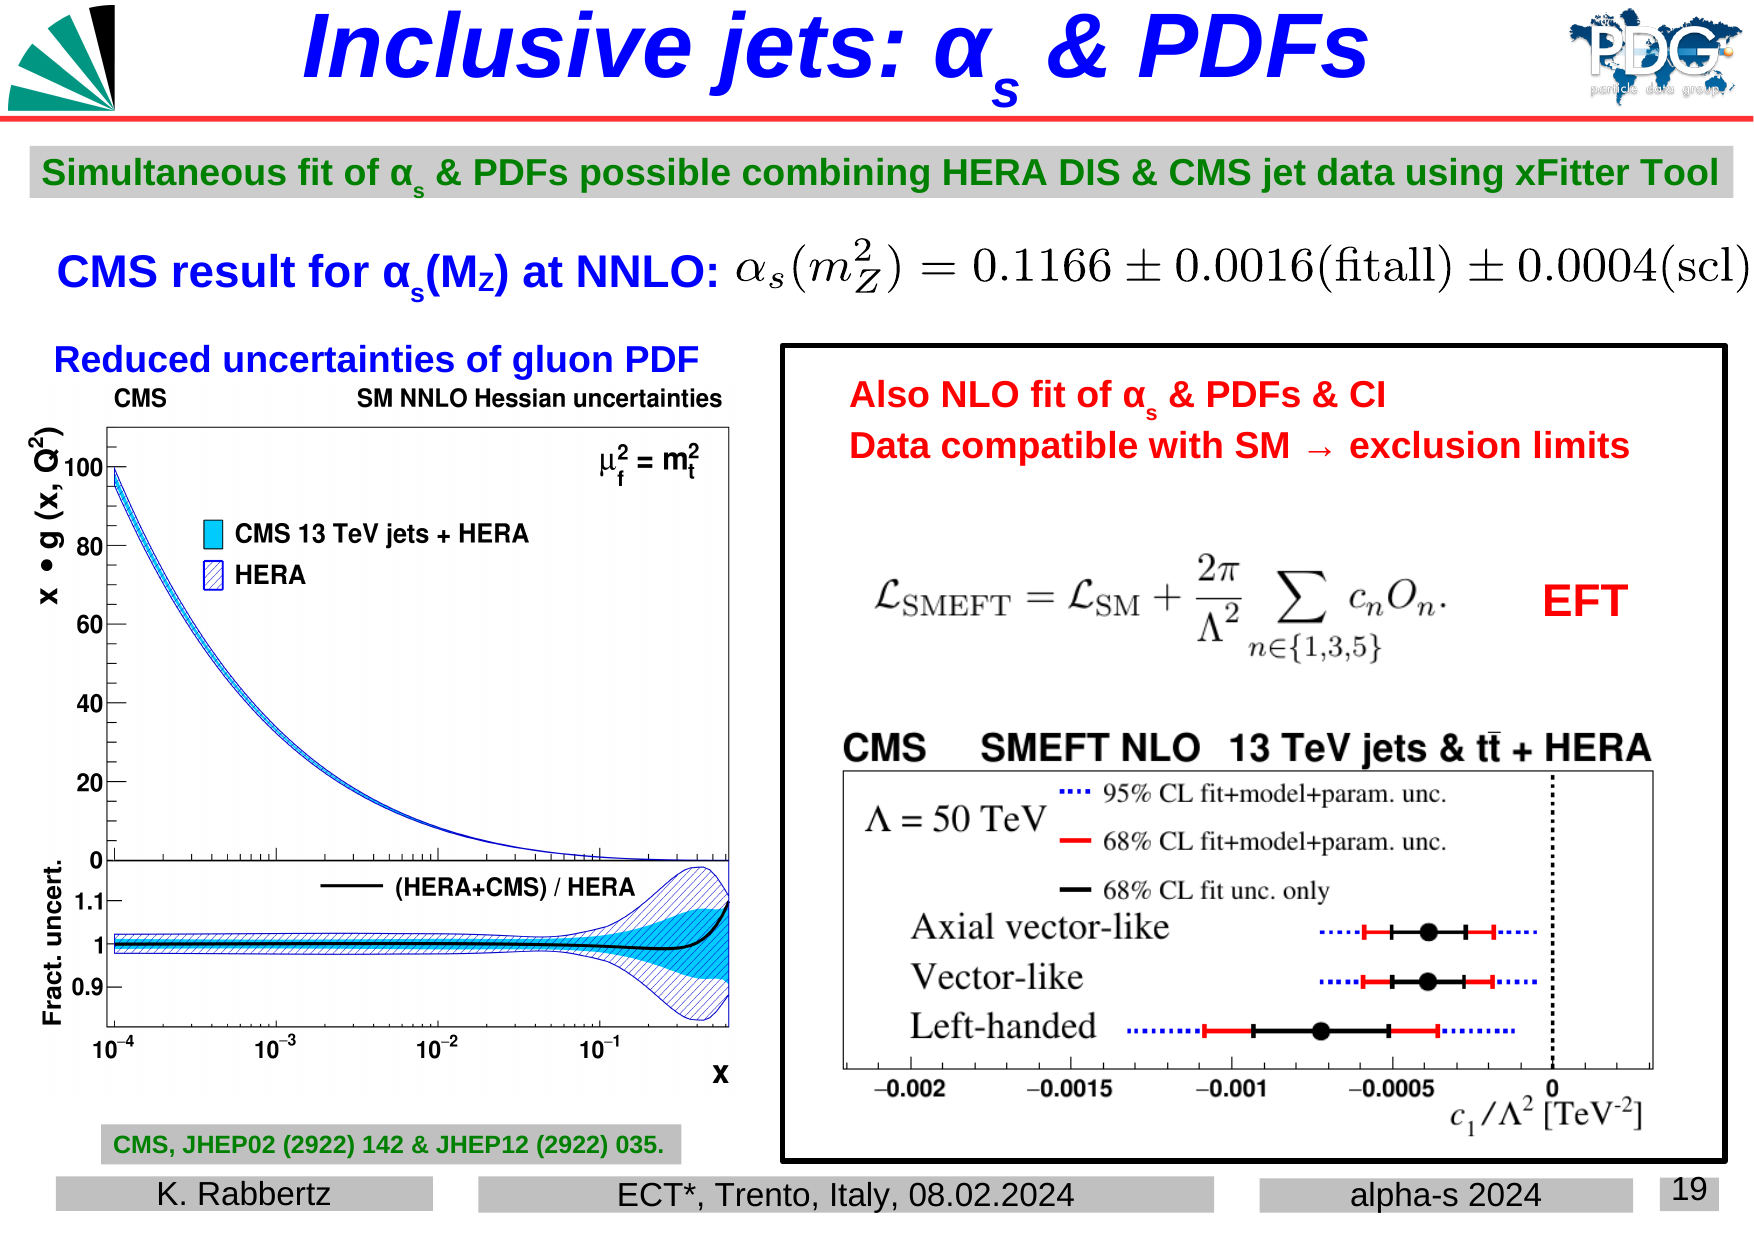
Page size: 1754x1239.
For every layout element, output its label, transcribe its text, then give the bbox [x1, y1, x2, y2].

picture [21, 379, 736, 1098]
text_box EFT [1530, 569, 1641, 633]
title Inclusive jets: αs & PDFs [129, 0, 1545, 119]
text_box CMS, JHEP02 (2922) 142 & JHEP12 (2922) 035. [101, 1124, 682, 1165]
text_box Simultaneous fit of αs & PDFs possible combining HERA DIS & CMS jet data using xFitter Tool [29, 145, 1734, 198]
picture [830, 719, 1663, 1148]
picture [734, 238, 1754, 293]
text_box Also NLO fit of αs & PDFs & CI Data compatible with SM → exclusion limits [837, 367, 1659, 482]
picture [8, 5, 115, 112]
text_box Reduced uncertainties of gluon PDF [41, 332, 727, 391]
picture [840, 524, 1473, 683]
text_box CMS result for αs(MZ) at NNLO: [44, 240, 755, 312]
picture [1566, 6, 1746, 108]
